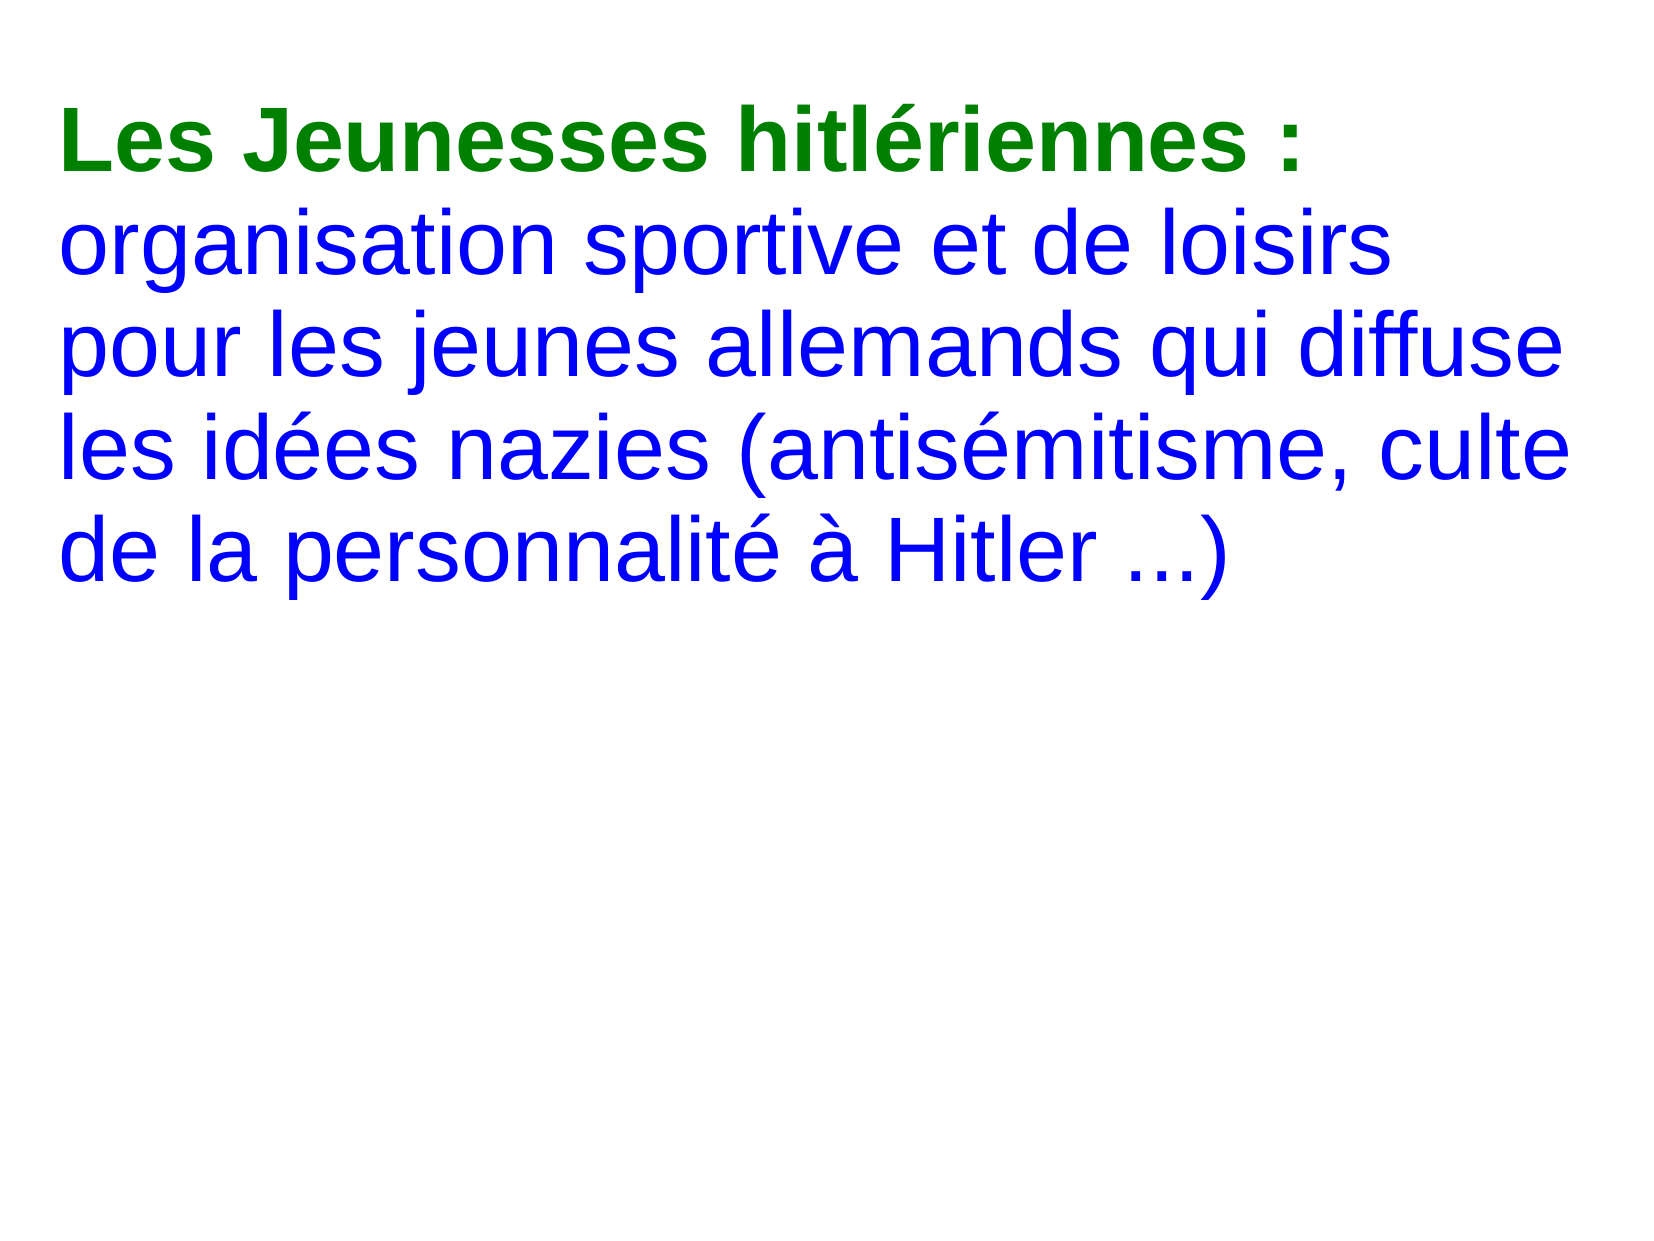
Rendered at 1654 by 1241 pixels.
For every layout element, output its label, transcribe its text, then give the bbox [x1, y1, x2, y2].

title Les Jeunesses hitlériennes : organisation sportive et de loisirs pour les jeunes allemands qui diffuse les idées nazies (antisémitisme, culte de la personnalité à Hitler ...) [59, 88, 1577, 602]
